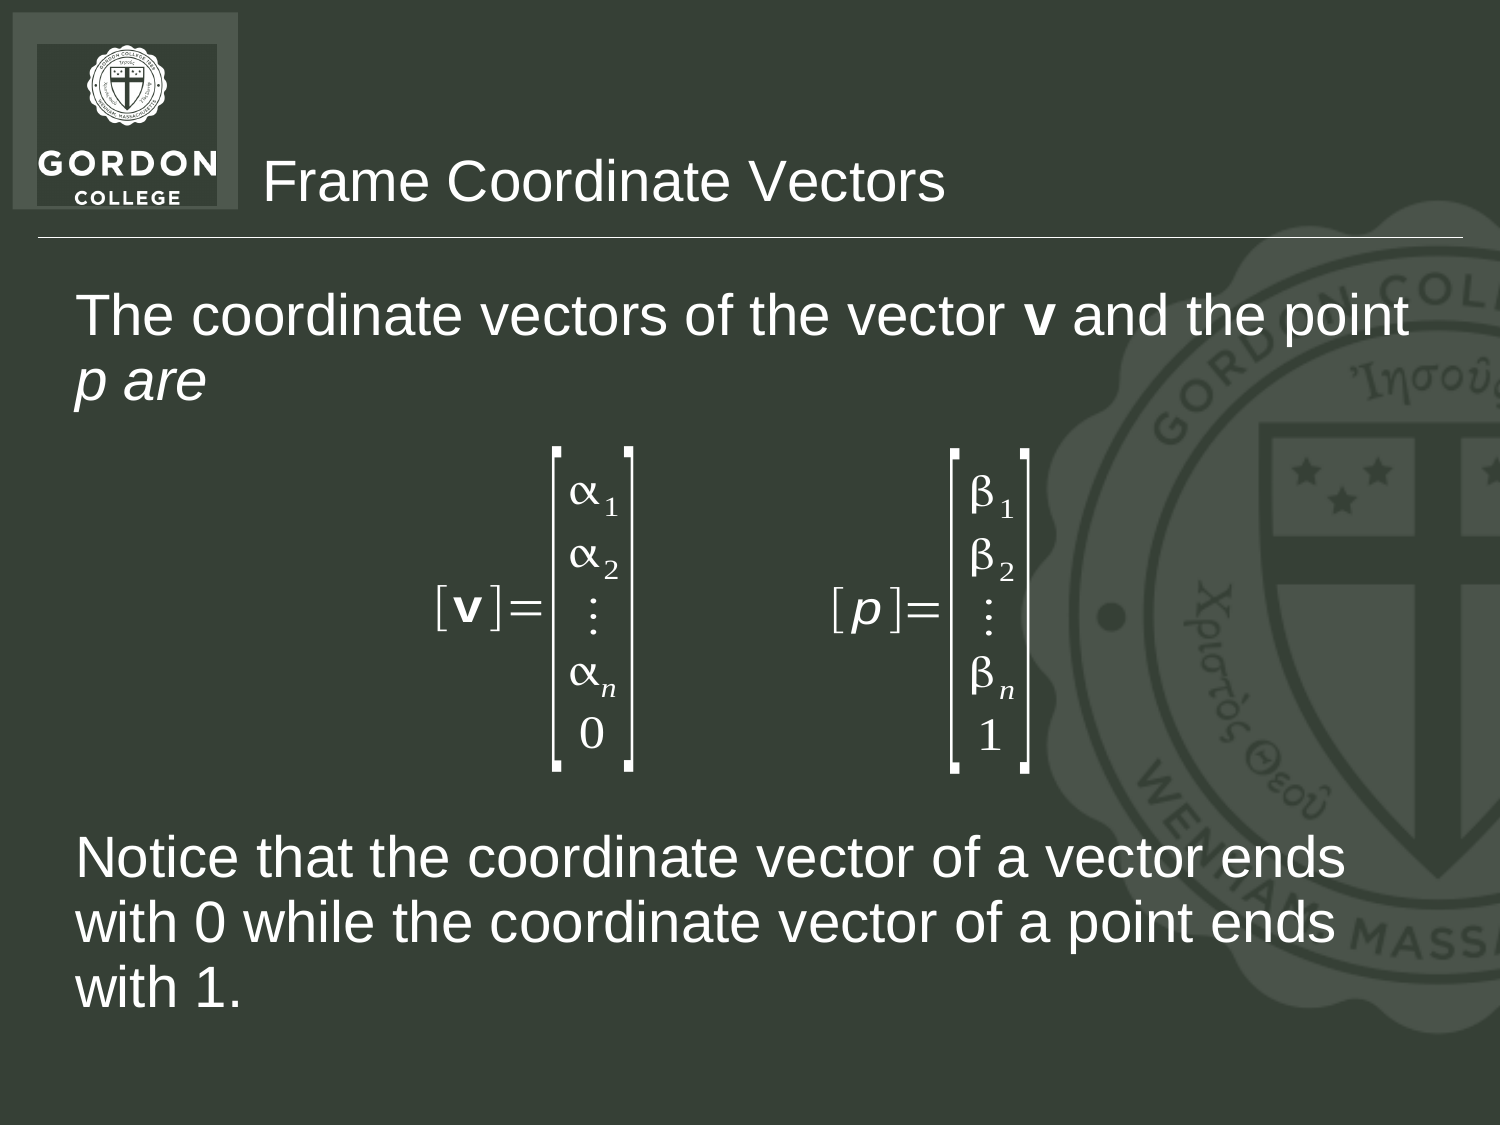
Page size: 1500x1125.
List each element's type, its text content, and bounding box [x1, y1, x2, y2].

chart [420, 443, 652, 774]
chart [816, 445, 1048, 776]
subtitle The coordinate vectors of the vector v and the point p are Notice that the coordinate vector of a vector ends with 0 while the coordinate vector of a point ends with 1. [75, 282, 1426, 1020]
picture [0, 0, 1500, 1125]
title Frame Coordinate Vectors [262, 145, 1463, 217]
